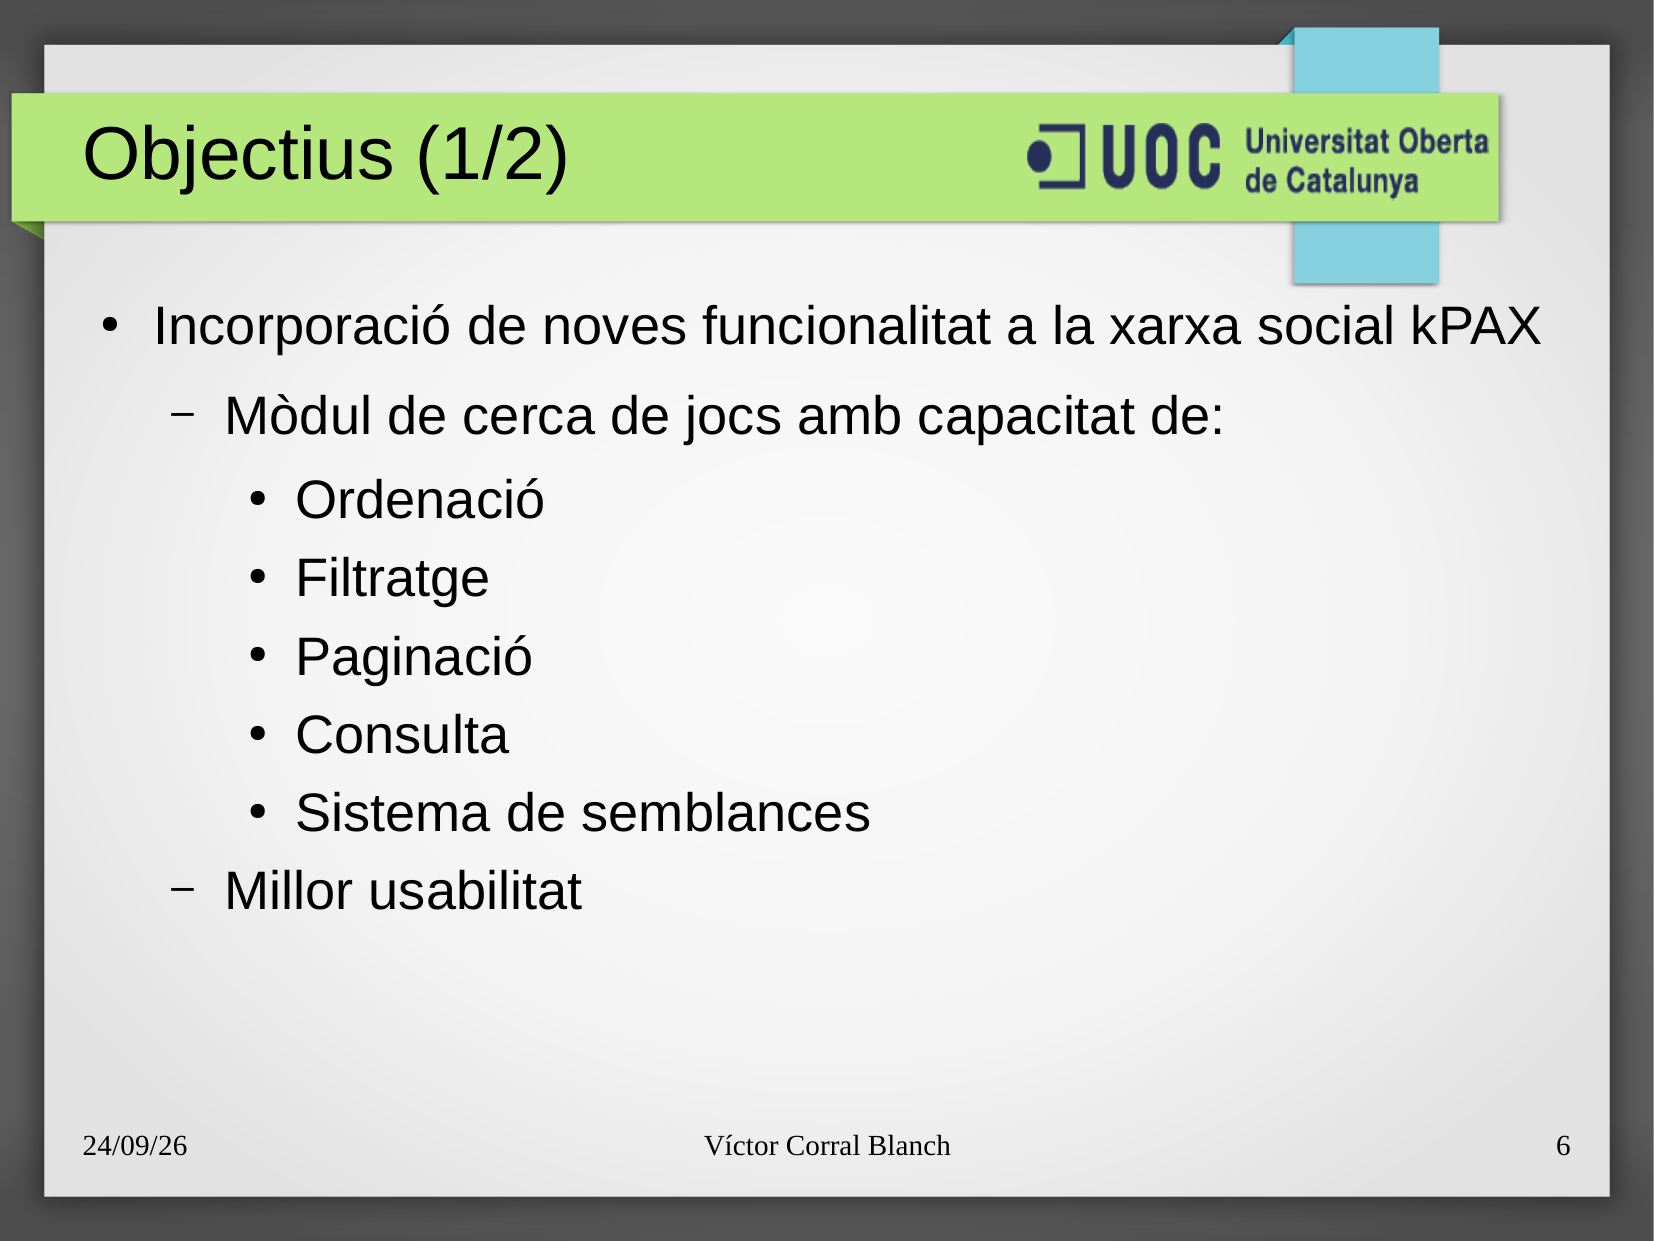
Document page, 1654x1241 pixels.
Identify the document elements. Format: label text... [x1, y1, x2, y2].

title Objectius (1/2) [82, 94, 1016, 213]
list Incorporació de noves funcionalitat a la xarxa social kPAX Mòdul de cerca de jocs amb capacitat de: Ordenació Filtratge Paginació Consulta Sistema de semblances Millor usabilitat [82, 295, 1571, 1015]
picture [0, 0, 1654, 1241]
